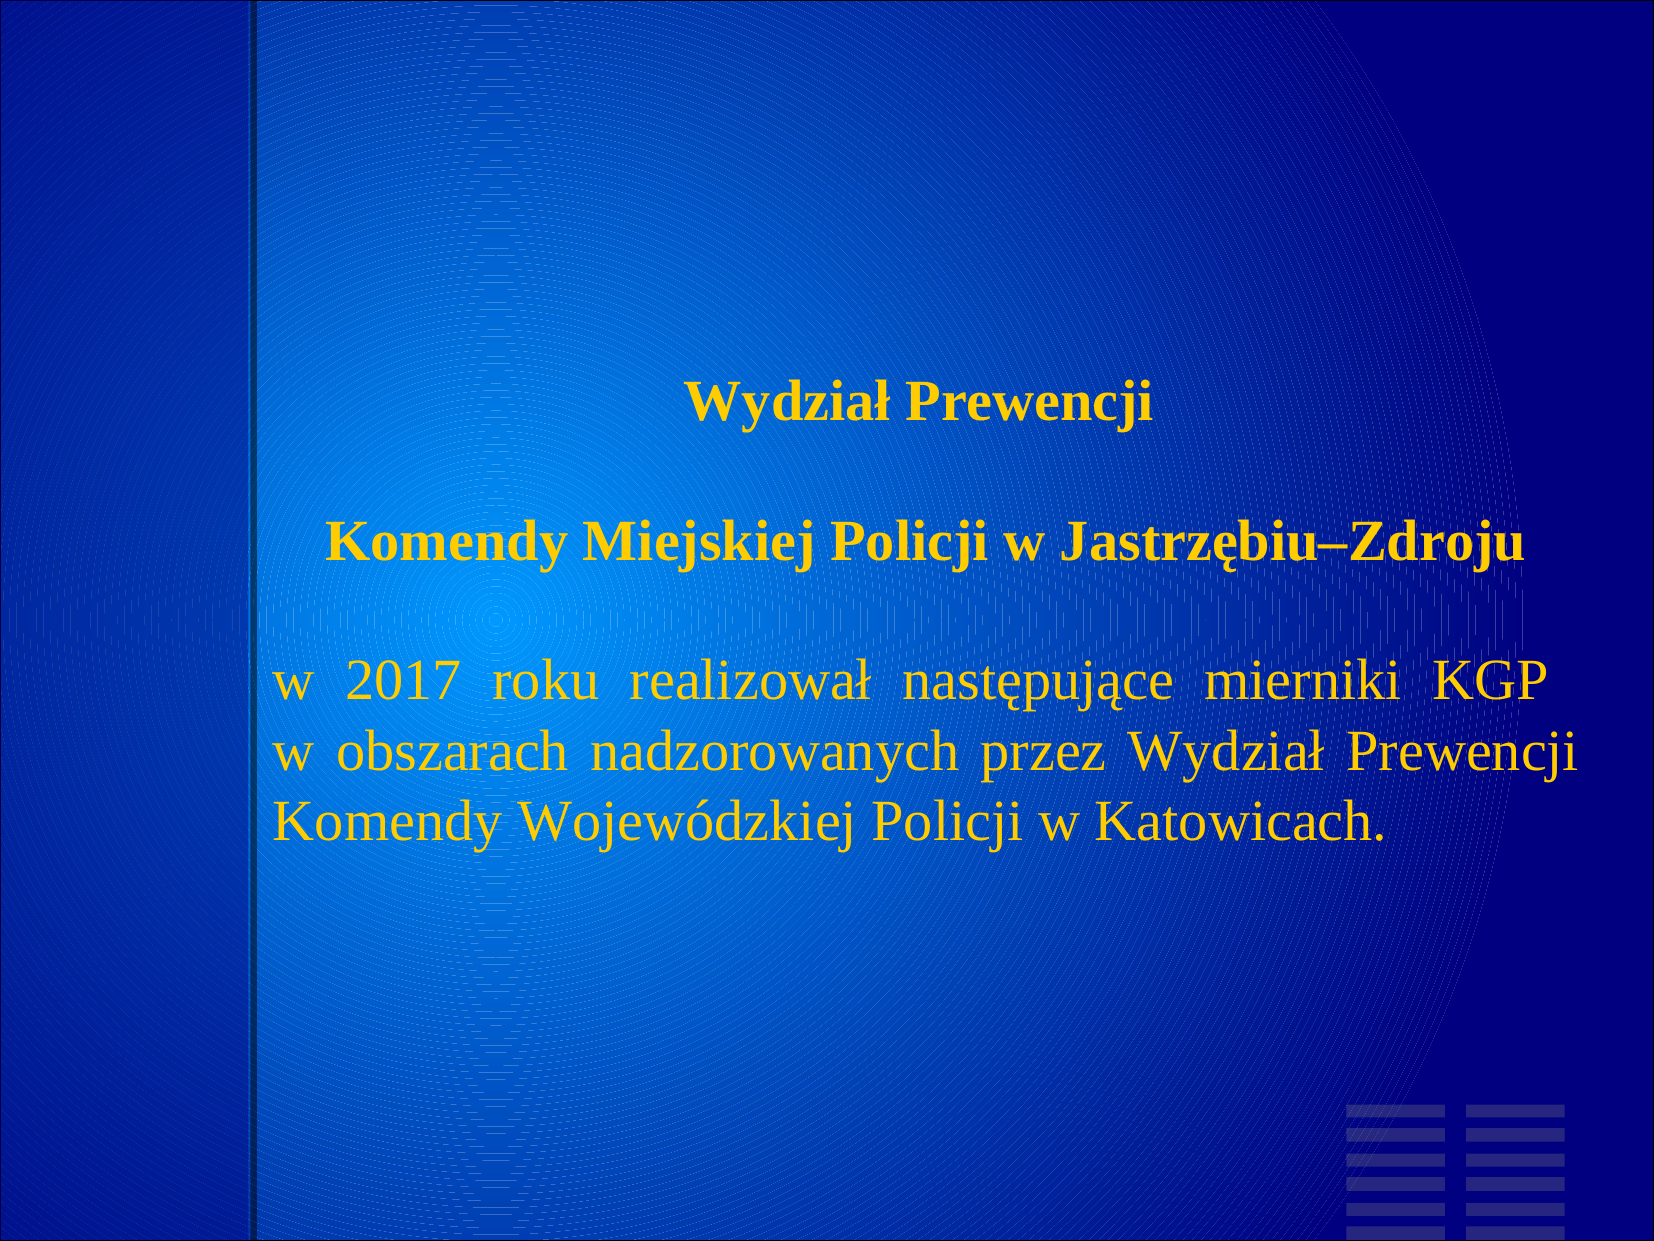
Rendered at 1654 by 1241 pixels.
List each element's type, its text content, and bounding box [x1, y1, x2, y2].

text_box Wydział Prewencji Komendy Miejskiej Policji w Jastrzębiu–Zdroju w 2017 roku realizował następujące mierniki KGP w obszarach nadzorowanych przez Wydział Prewencji Komendy Wojewódzkiej Policji w Katowicach. [258, 354, 1595, 886]
